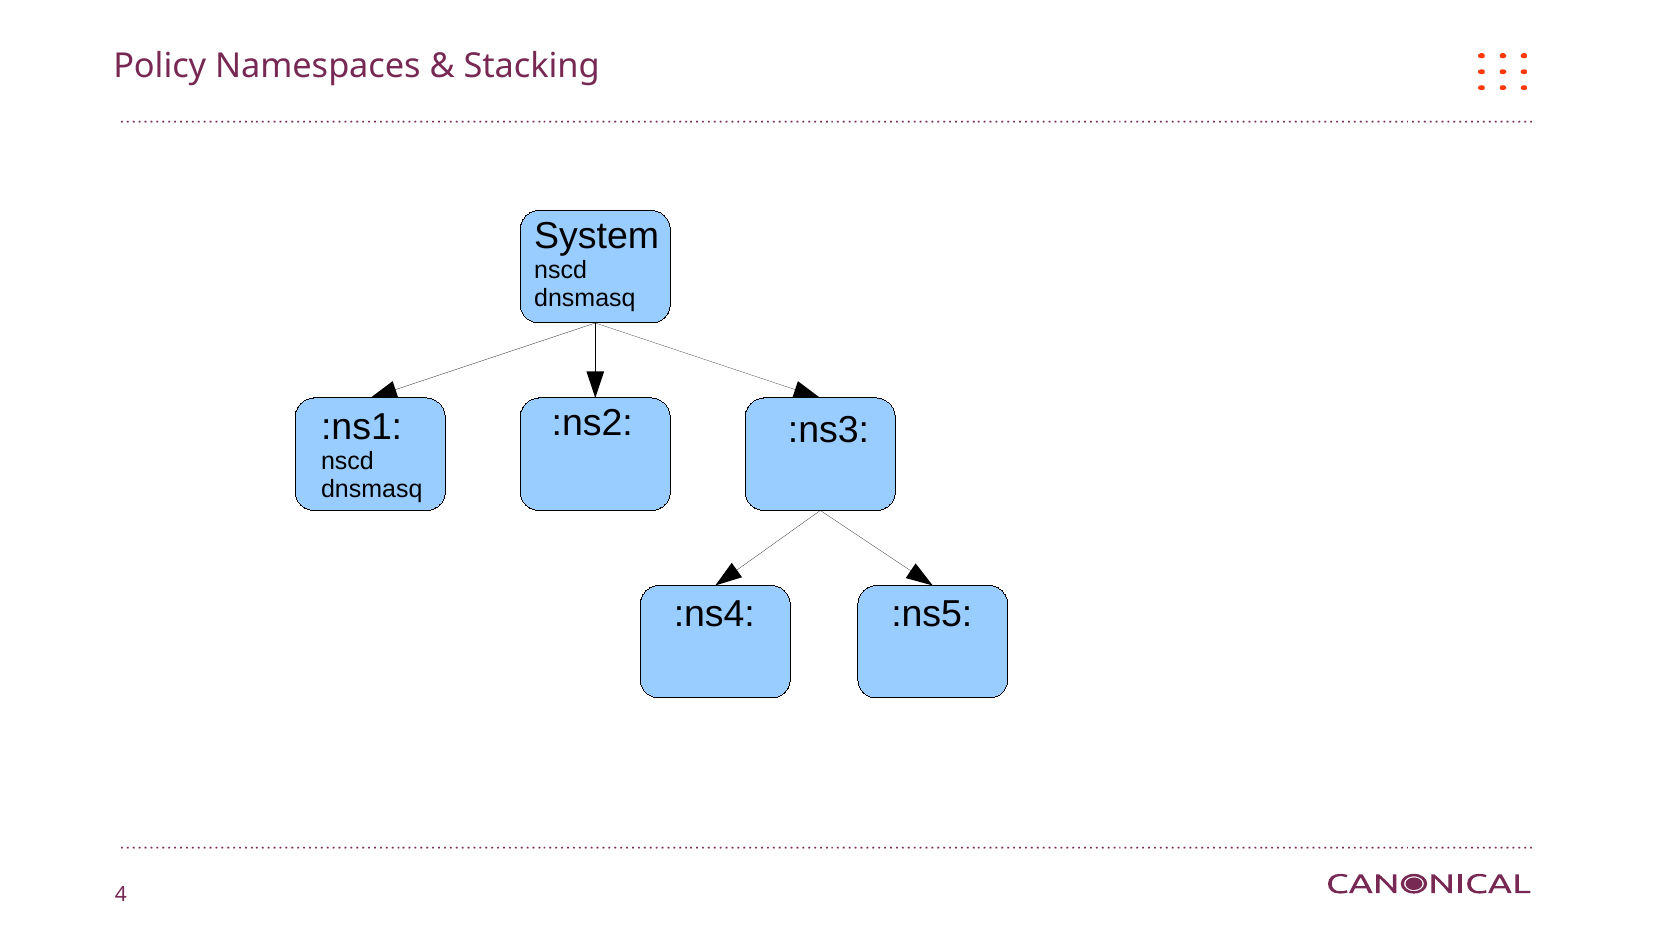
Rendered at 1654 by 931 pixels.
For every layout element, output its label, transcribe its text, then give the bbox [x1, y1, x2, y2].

text_box [520, 397, 671, 511]
picture [111, 119, 1533, 124]
text_box [640, 585, 791, 698]
text_box System nscd dnsmasq [519, 206, 674, 320]
text_box [438, 402, 446, 507]
text_box [857, 585, 1008, 698]
text_box :ns5: [876, 584, 988, 642]
text_box [295, 399, 306, 509]
text_box [745, 397, 896, 511]
picture [1478, 53, 1527, 90]
title Policy Namespaces & Stacking [113, 48, 1382, 81]
picture [111, 845, 1533, 851]
text_box :ns3: [773, 401, 885, 458]
text_box :ns4: [658, 585, 770, 643]
text_box :ns1: nscd dnsmasq [306, 397, 438, 511]
text_box :ns2: [536, 394, 648, 452]
